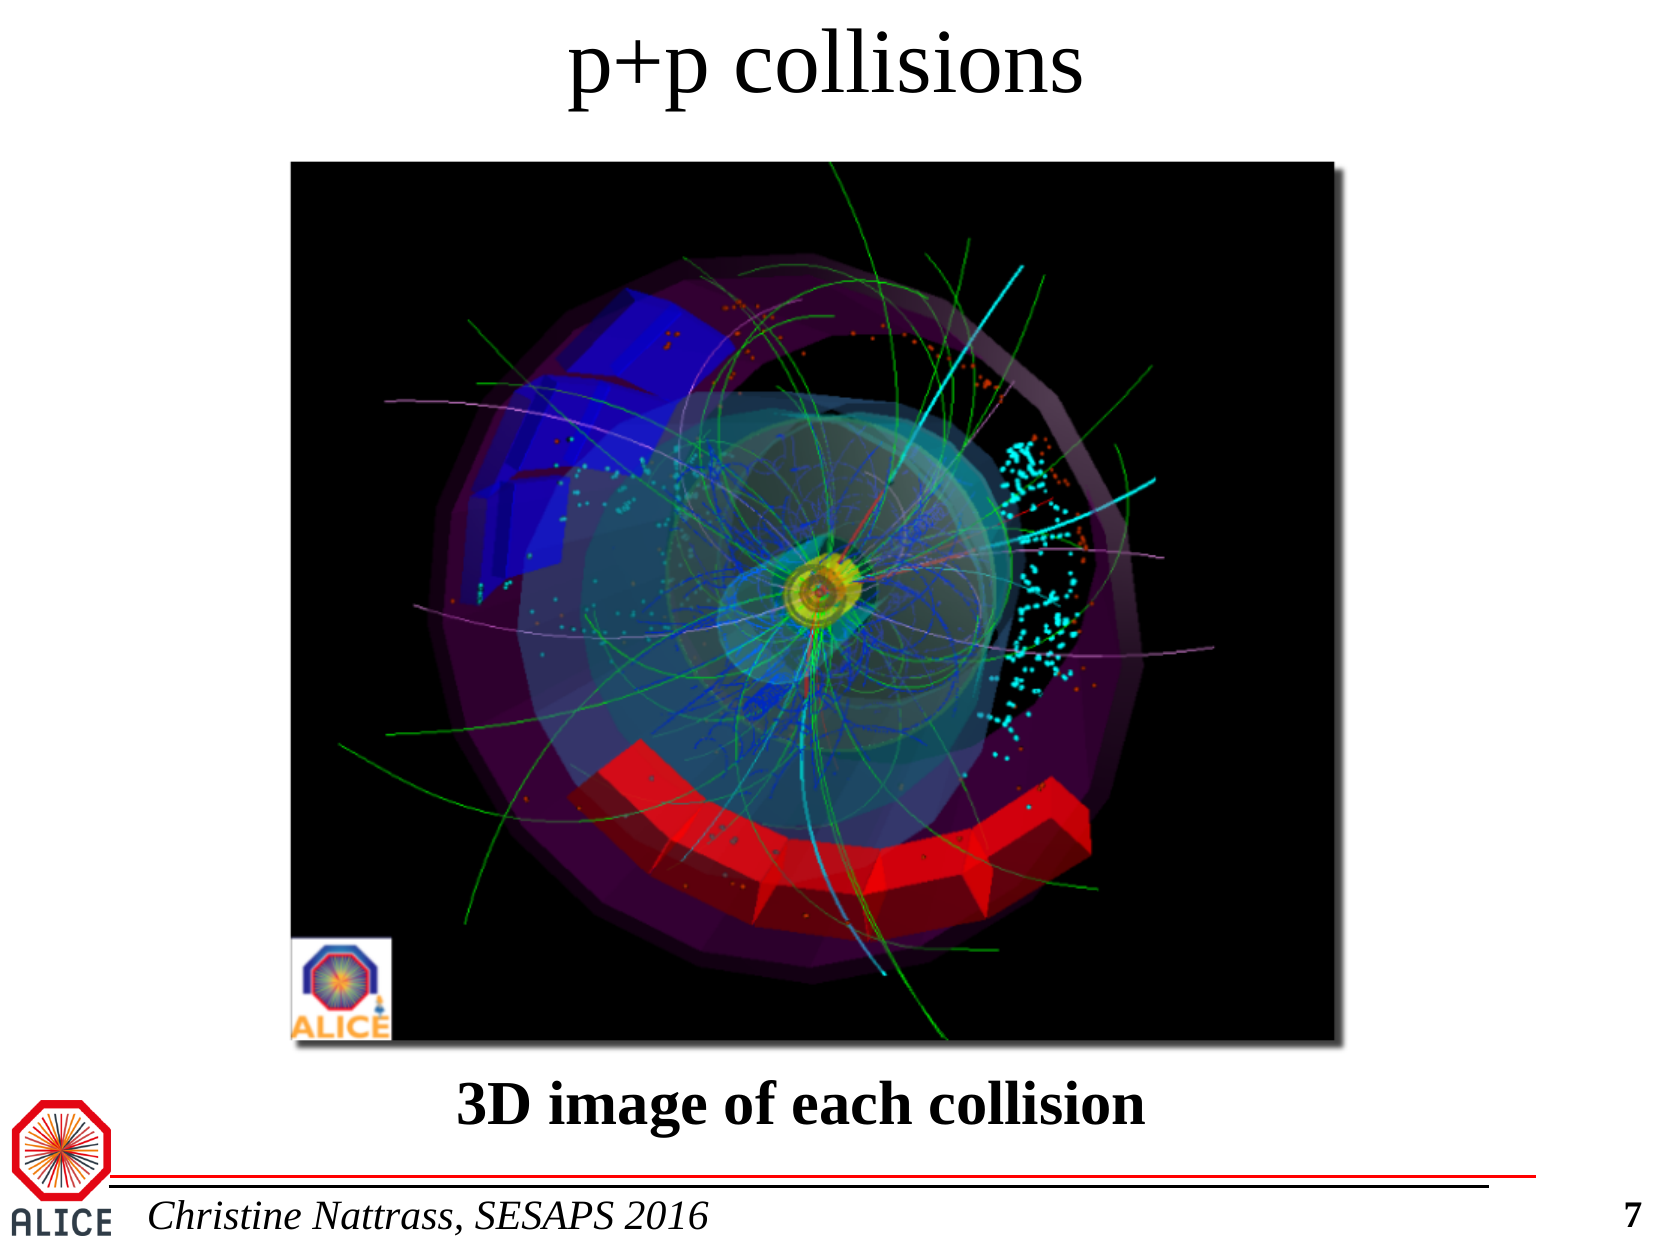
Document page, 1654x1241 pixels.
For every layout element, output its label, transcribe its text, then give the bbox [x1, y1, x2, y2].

picture [11, 1100, 111, 1236]
picture [222, 159, 1423, 1060]
text_box 3D image of each collision [441, 1061, 1192, 1147]
title p+p collisions [82, 10, 1571, 114]
